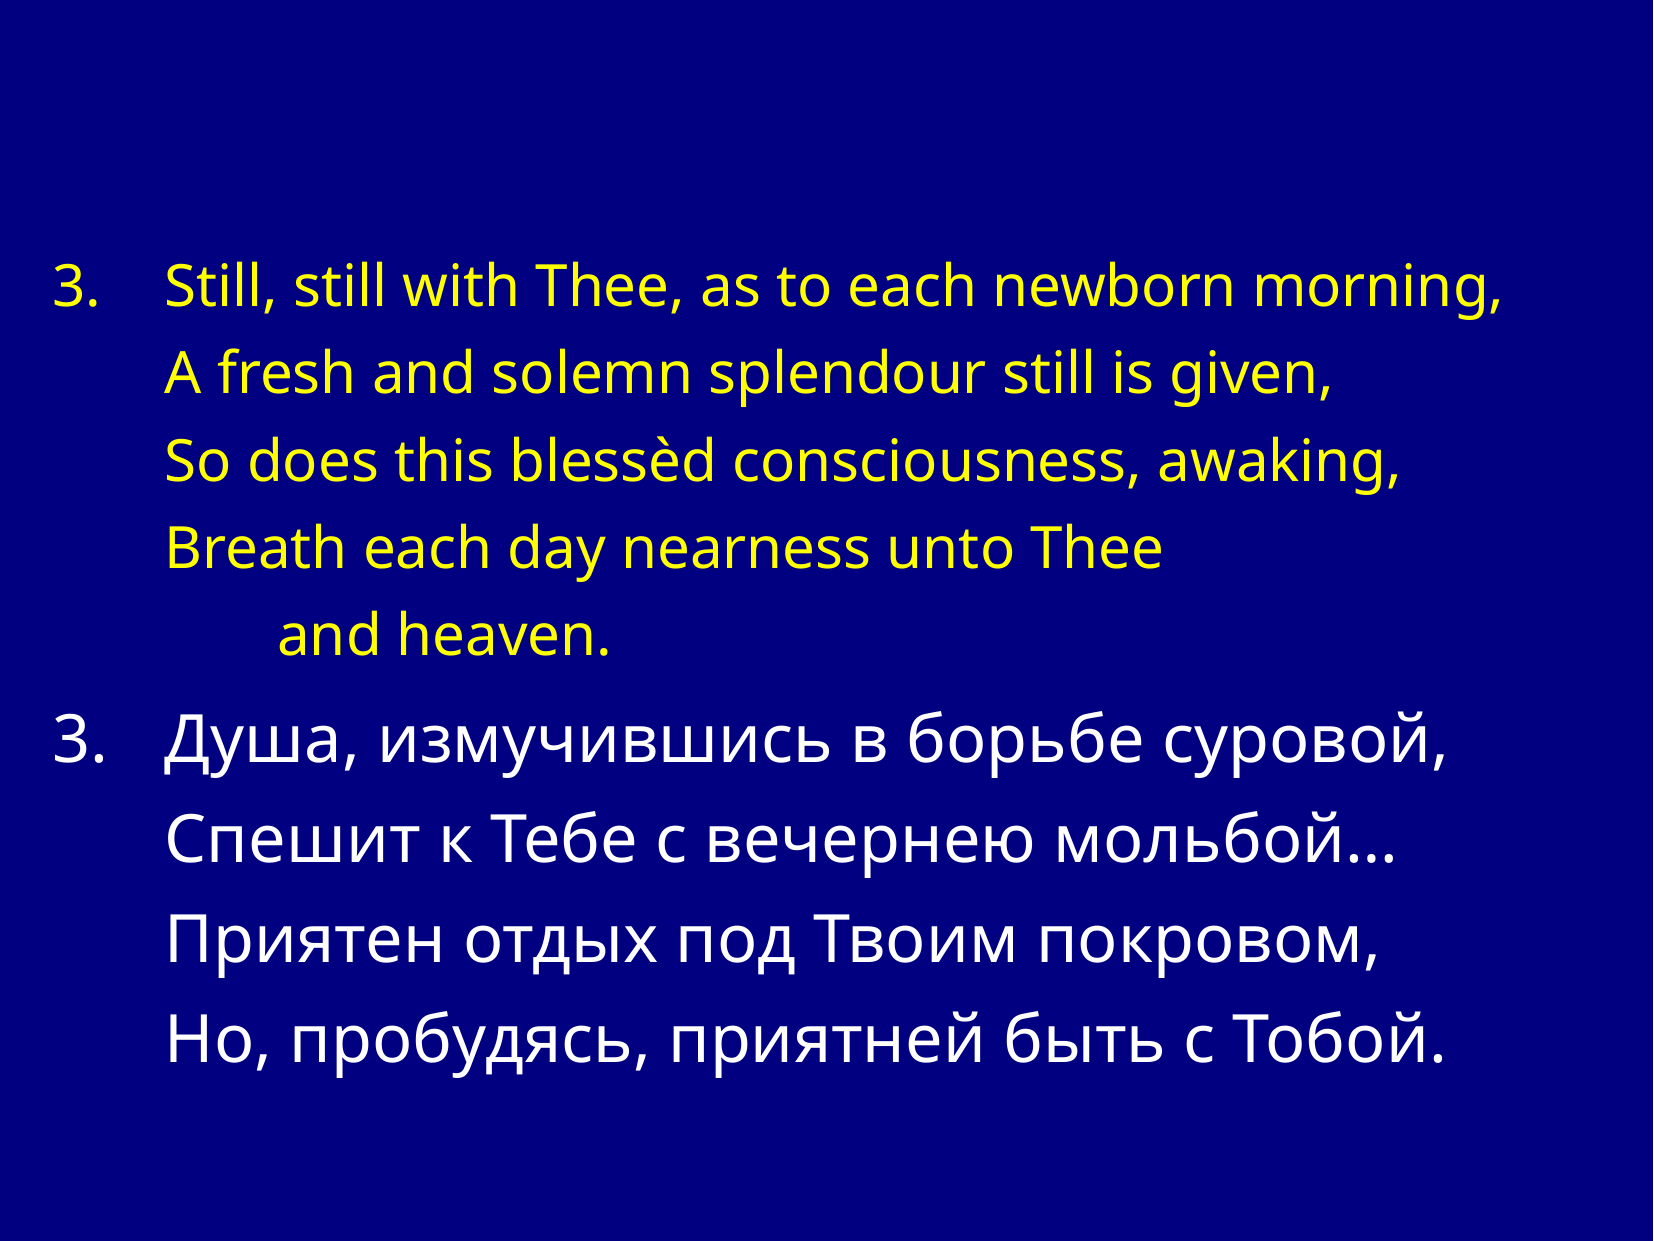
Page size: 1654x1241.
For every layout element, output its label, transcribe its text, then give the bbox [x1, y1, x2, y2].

text_box 3. Still, still with Thee, as to each newborn morning, A fresh and solemn splendour still is given, So does this blessèd consciousness, awaking, Breath each day nearness unto Thee and heaven. [37, 150, 1651, 638]
text_box 3. Душа, измучившись в борьбе суровой, Спешит к Тебе с вечернею мольбой… Приятен отдых под Твоим покровом, Но, пробудясь, приятней быть с Тобой. [37, 675, 1651, 1163]
